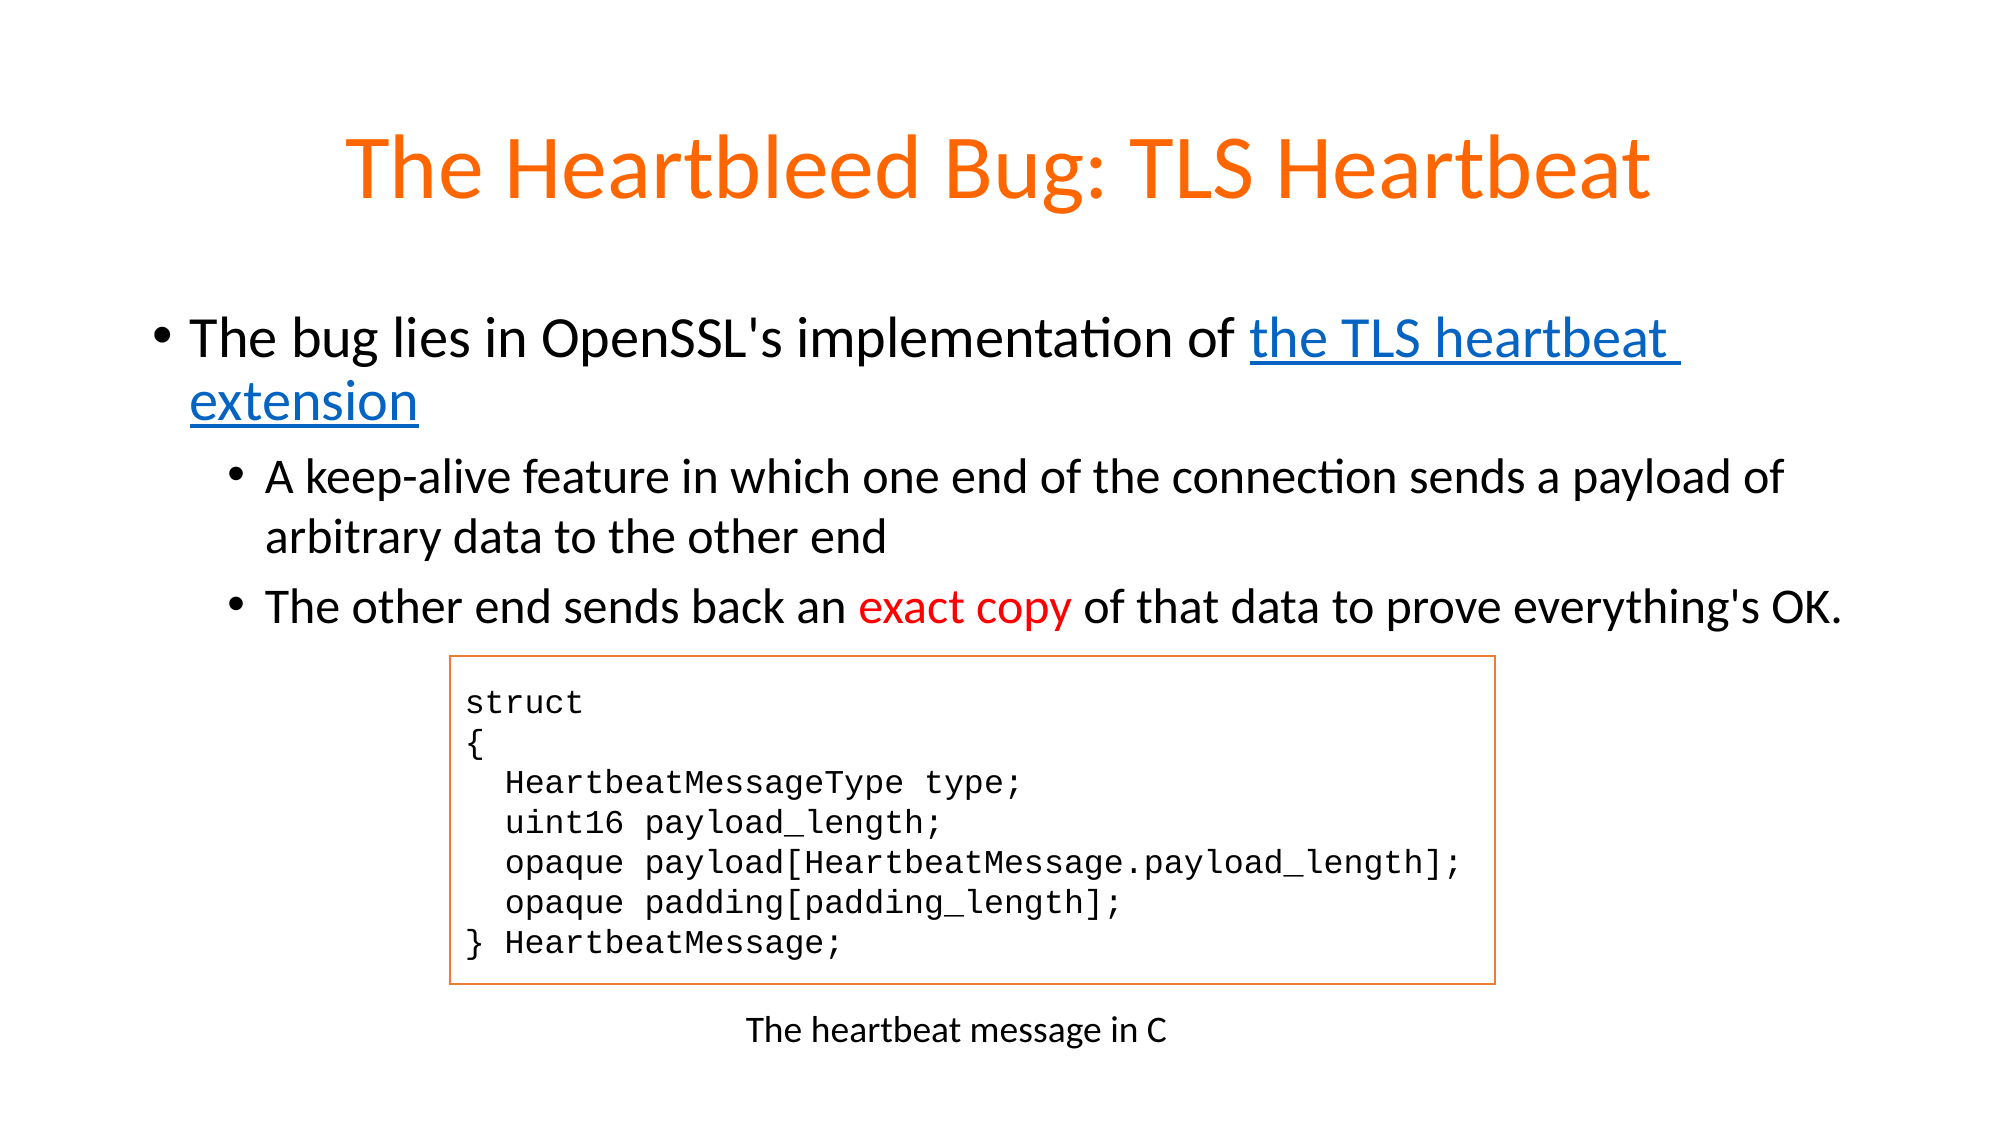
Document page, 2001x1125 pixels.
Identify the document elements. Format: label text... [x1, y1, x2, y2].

list The bug lies in OpenSSL's implementation of the TLS heartbeat extension A keep-alive feature in which one end of the connection sends a payload of arbitrary data to the other end The other end sends back an exact copy of that data to prove everything's OK. [137, 299, 1863, 1014]
title The Heartbleed Bug: TLS Heartbeat [137, 59, 1863, 278]
text_box The heartbeat message in C [731, 997, 1183, 1058]
text_box struct { HeartbeatMessageType type; uint16 payload_length; opaque payload[HeartbeatMessage.payload_length]; opaque padding[padding_length]; } HeartbeatMessage; [450, 656, 1496, 984]
